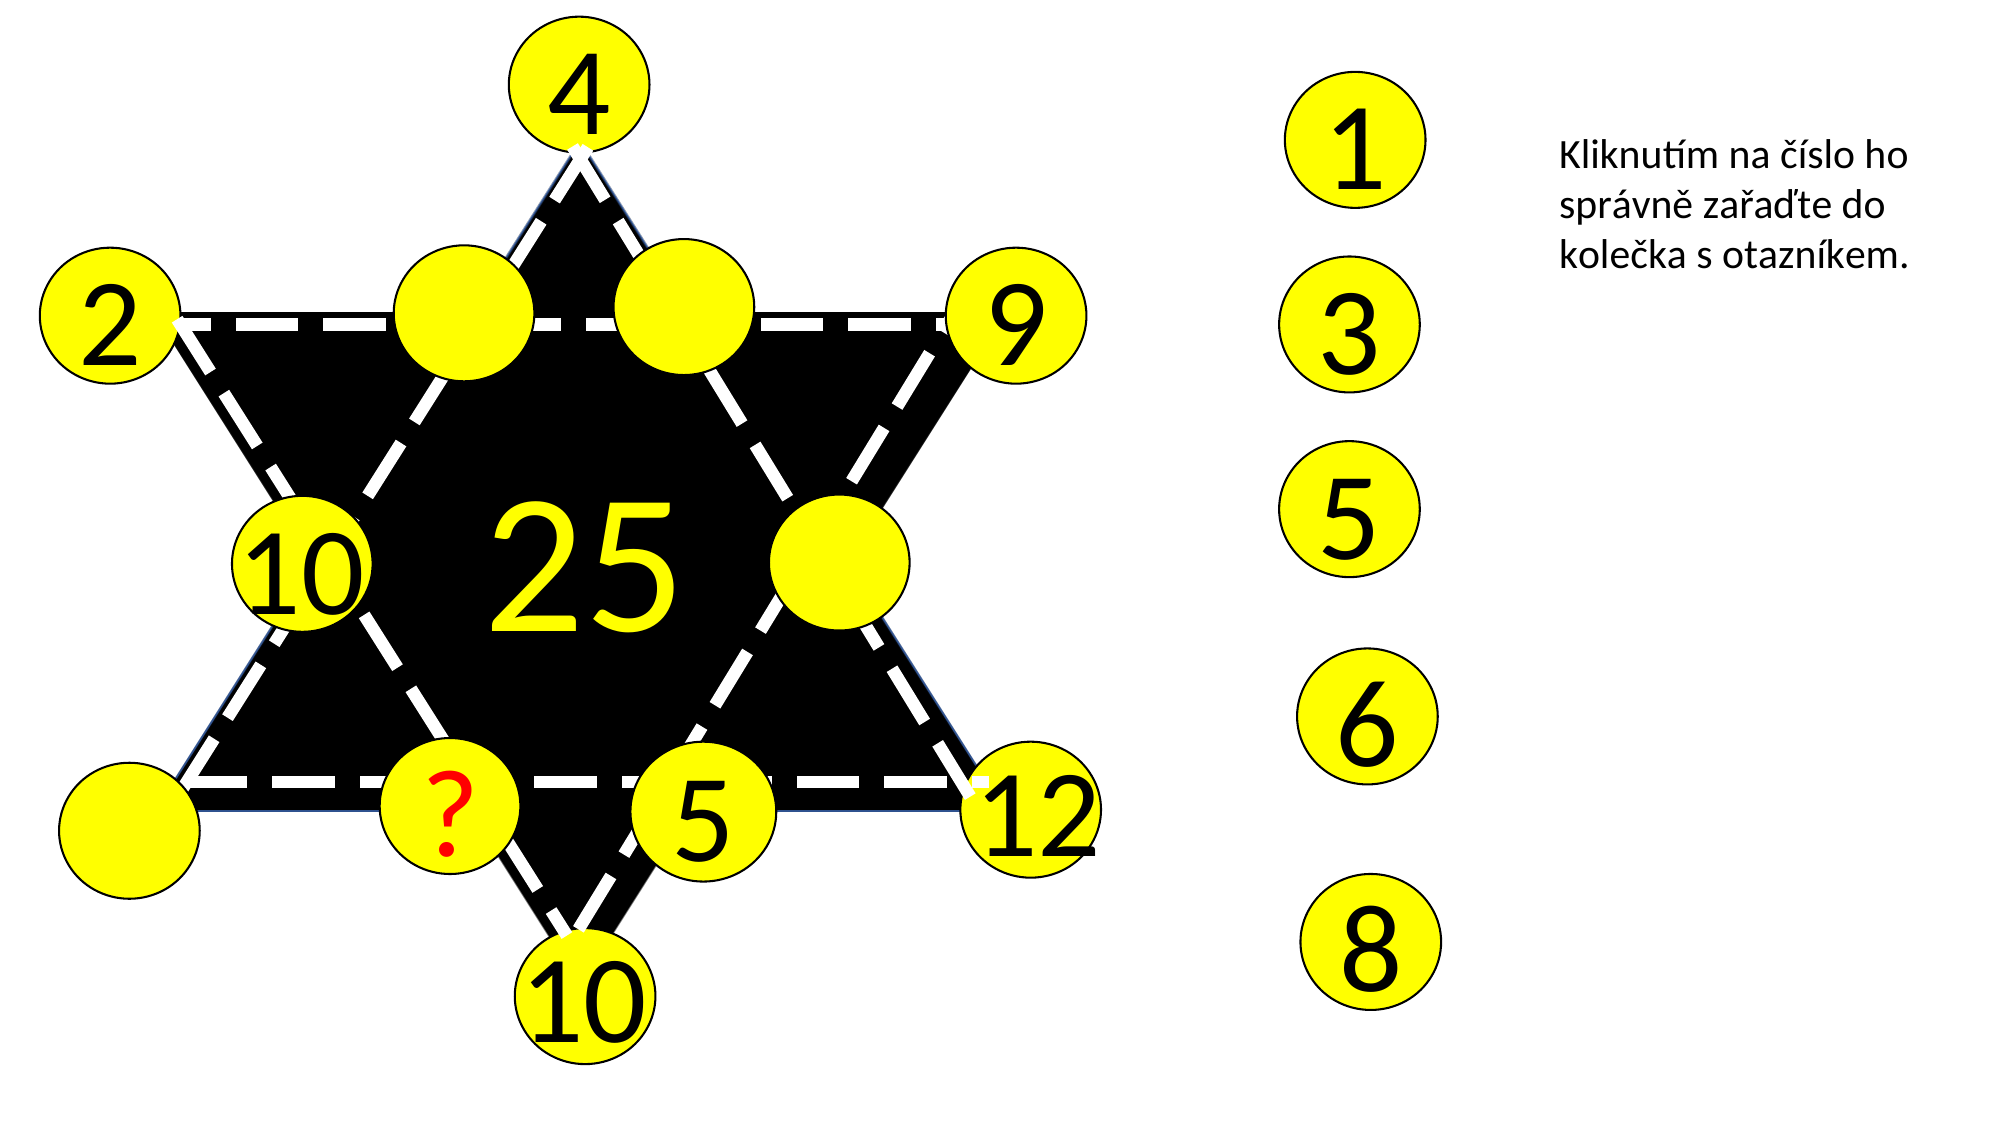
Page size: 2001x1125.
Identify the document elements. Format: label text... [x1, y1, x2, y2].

text_box 5 [1279, 441, 1420, 578]
text_box Kliknutím na číslo ho správně zařaďte do kolečka s otazníkem. [1544, 119, 1925, 286]
text_box 4 [508, 16, 650, 152]
text_box [59, 762, 200, 899]
text_box [393, 245, 535, 382]
text_box [613, 239, 755, 376]
text_box 9 [945, 247, 1087, 384]
picture [153, 139, 1007, 986]
text_box 5 [630, 741, 777, 882]
text_box 25 [468, 424, 701, 680]
text_box 10 [505, 909, 662, 1075]
text_box 1 [1284, 71, 1426, 208]
text_box 2 [39, 247, 181, 384]
text_box 8 [1300, 873, 1442, 1010]
text_box ? [379, 738, 521, 875]
text_box 12 [959, 723, 1117, 890]
text_box 6 [1297, 648, 1438, 785]
text_box 3 [1279, 256, 1420, 393]
text_box [768, 494, 910, 631]
text_box 10 [223, 481, 380, 648]
